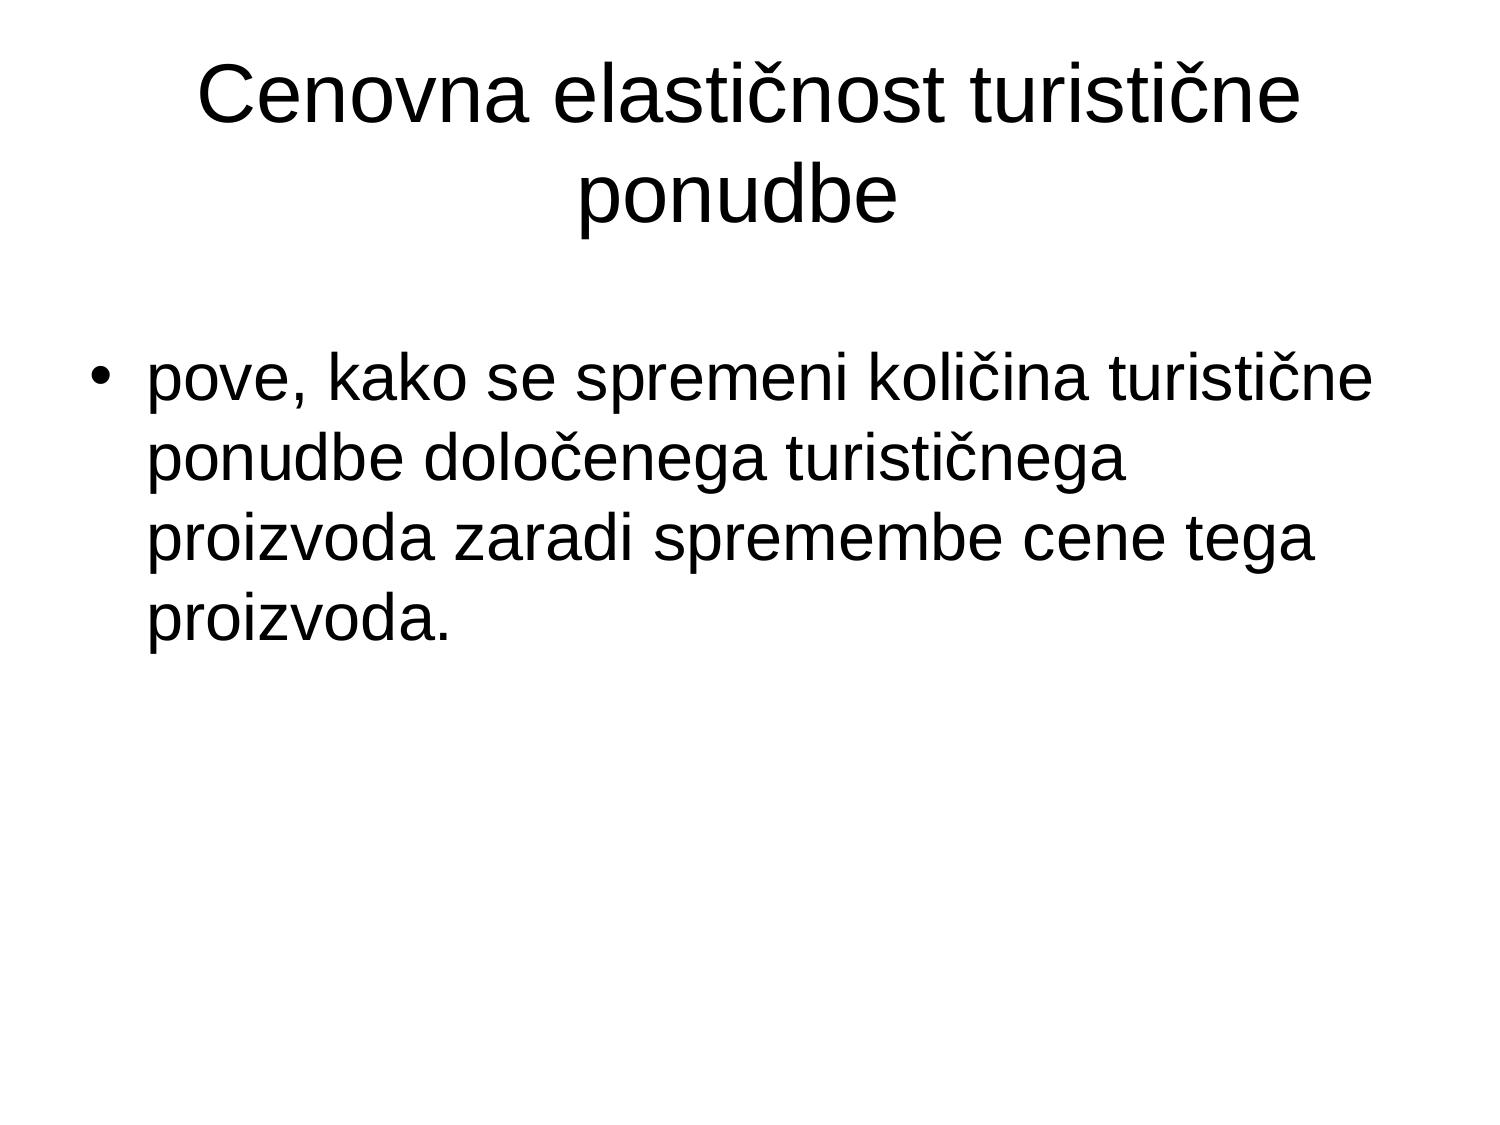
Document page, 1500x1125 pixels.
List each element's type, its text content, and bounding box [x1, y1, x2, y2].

title Cenovna elastičnost turistične ponudbe [75, 31, 1426, 247]
list pove, kako se spremeni količina turistične ponudbe določenega turističnega proizvoda zaradi spremembe cene tega proizvoda. [75, 326, 1426, 1006]
